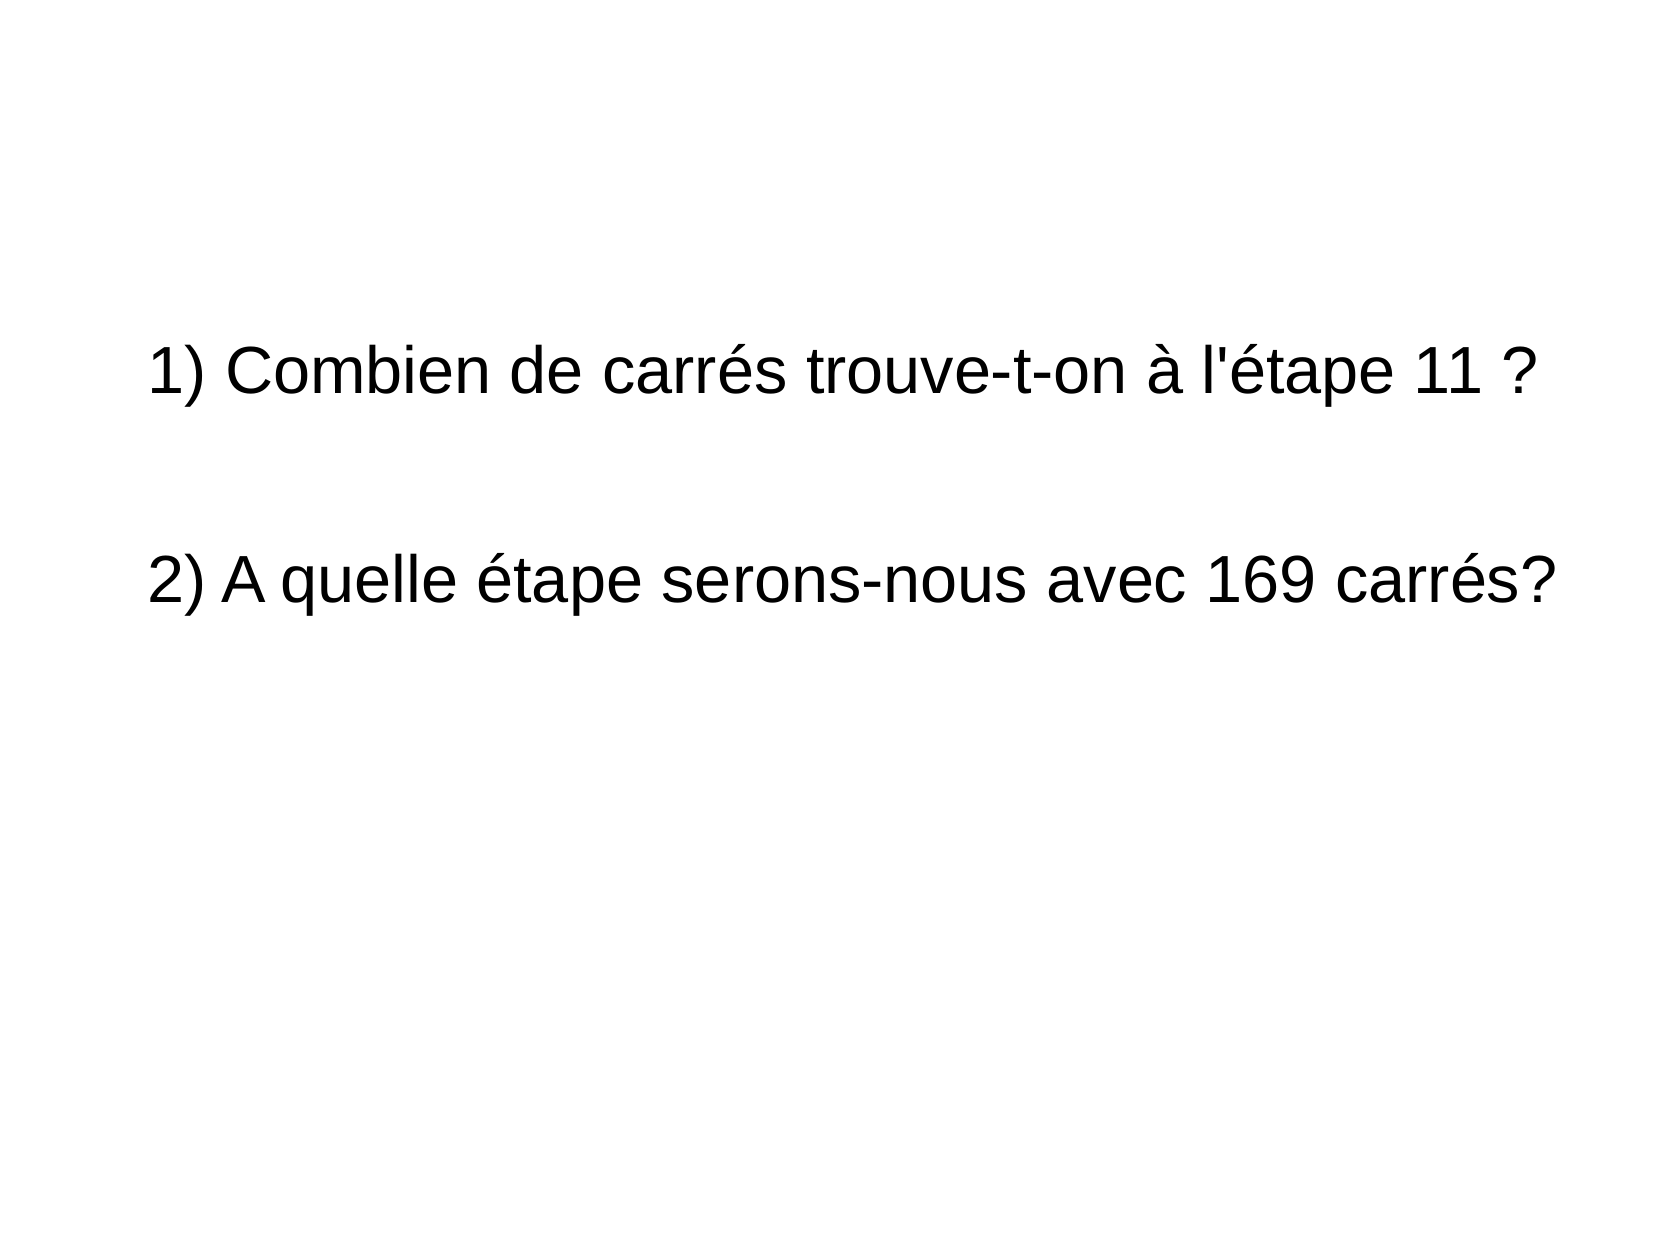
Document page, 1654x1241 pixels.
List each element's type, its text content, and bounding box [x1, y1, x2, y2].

list 1) Combien de carrés trouve-t-on à l'étape 11 ? 2) A quelle étape serons-nous avec 169 carrés? [76, 333, 1565, 1152]
